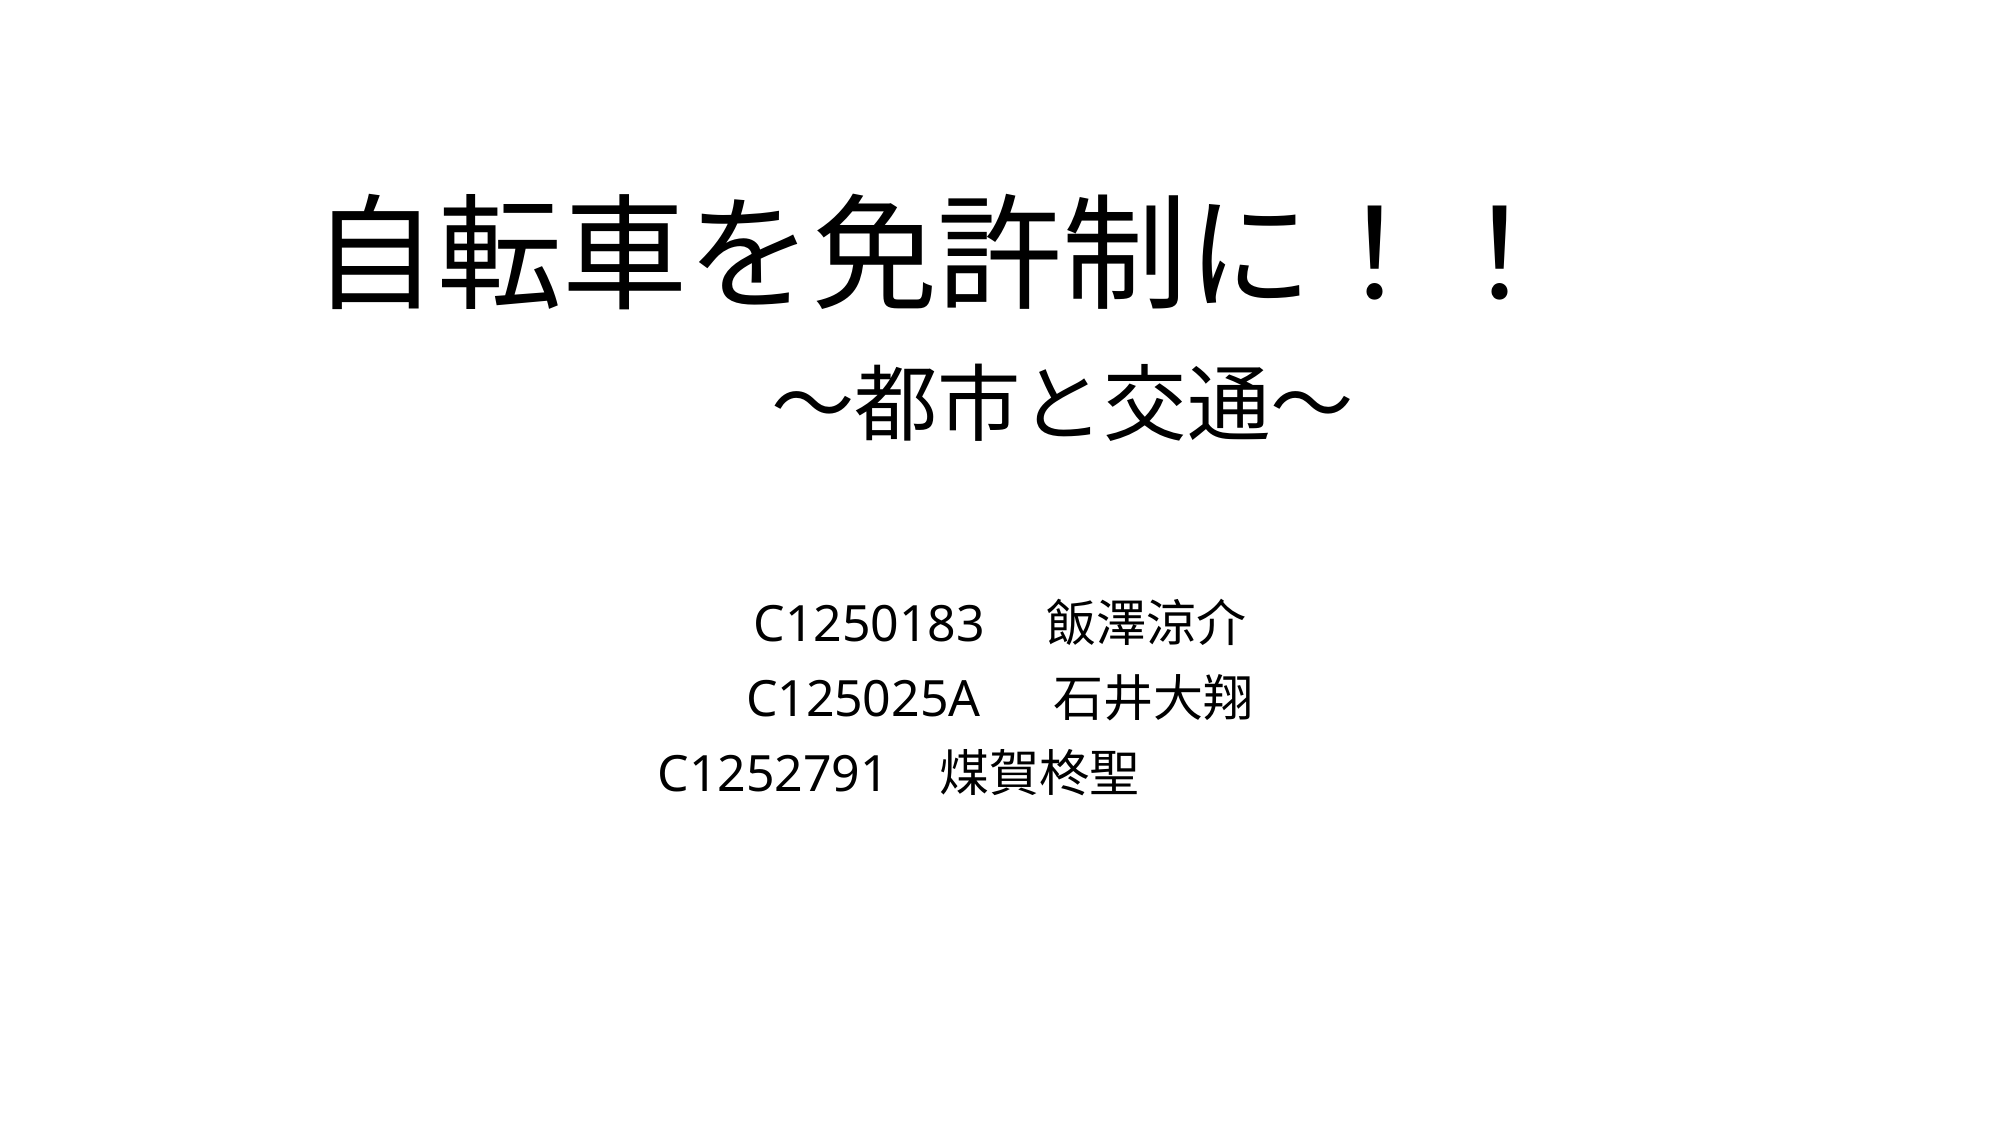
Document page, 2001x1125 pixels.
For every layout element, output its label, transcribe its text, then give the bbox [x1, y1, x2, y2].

subtitle C1250183 飯澤涼介 C125025A 石井大翔 C1252791 煤賀柊聖 [249, 590, 1750, 863]
title 自転車を免許制に！！ ～都市と交通～ [249, 184, 1750, 576]
